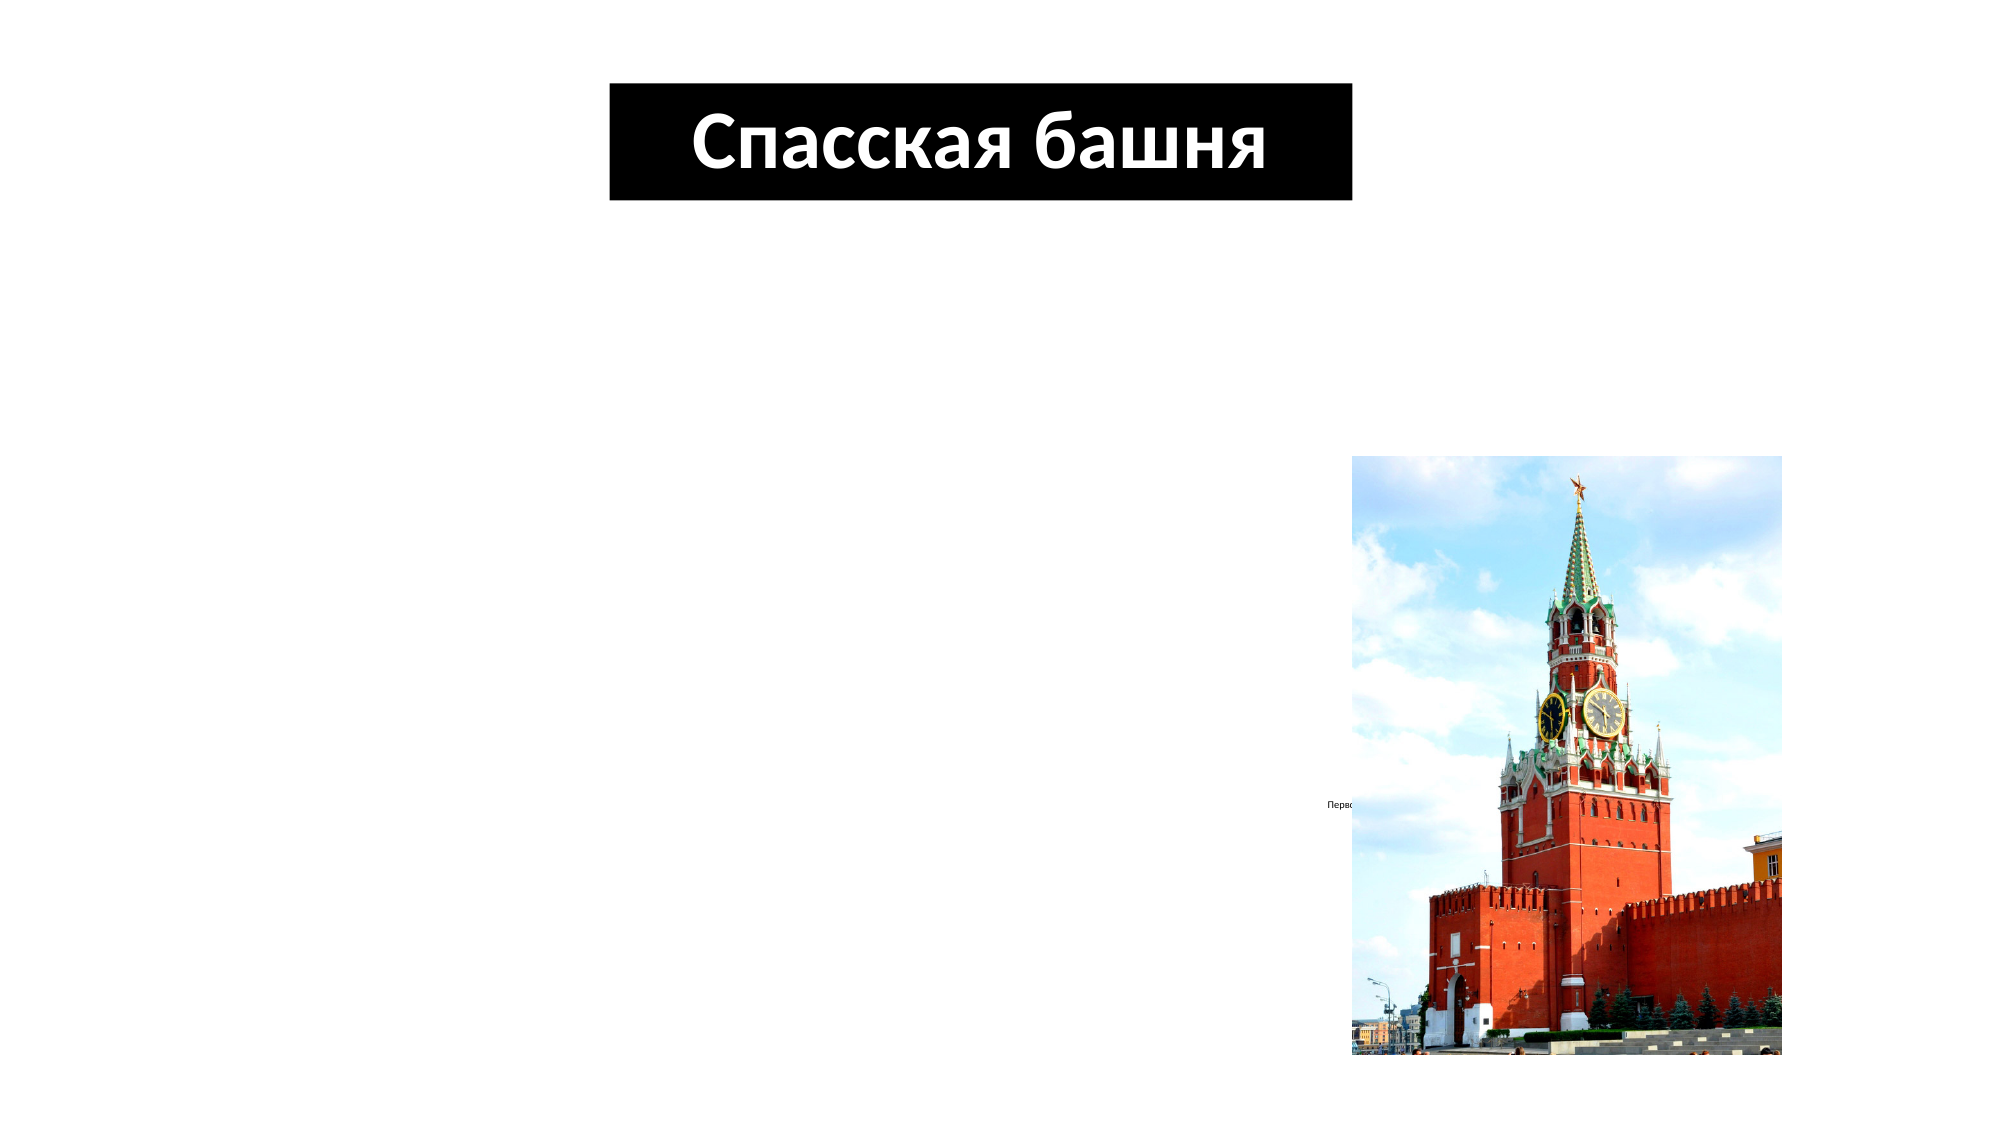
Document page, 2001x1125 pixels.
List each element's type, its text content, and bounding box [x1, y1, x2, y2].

picture [1352, 456, 1782, 1055]
text_box Спасская башня [609, 83, 1353, 201]
text_box Bыходящая на Красную площадь одна из 20 башен Московского Кремля B шатре башни установлены знаменитые часы — куранты Bысота башни 71 метр Первое упоминание [85, 344, 1877, 896]
